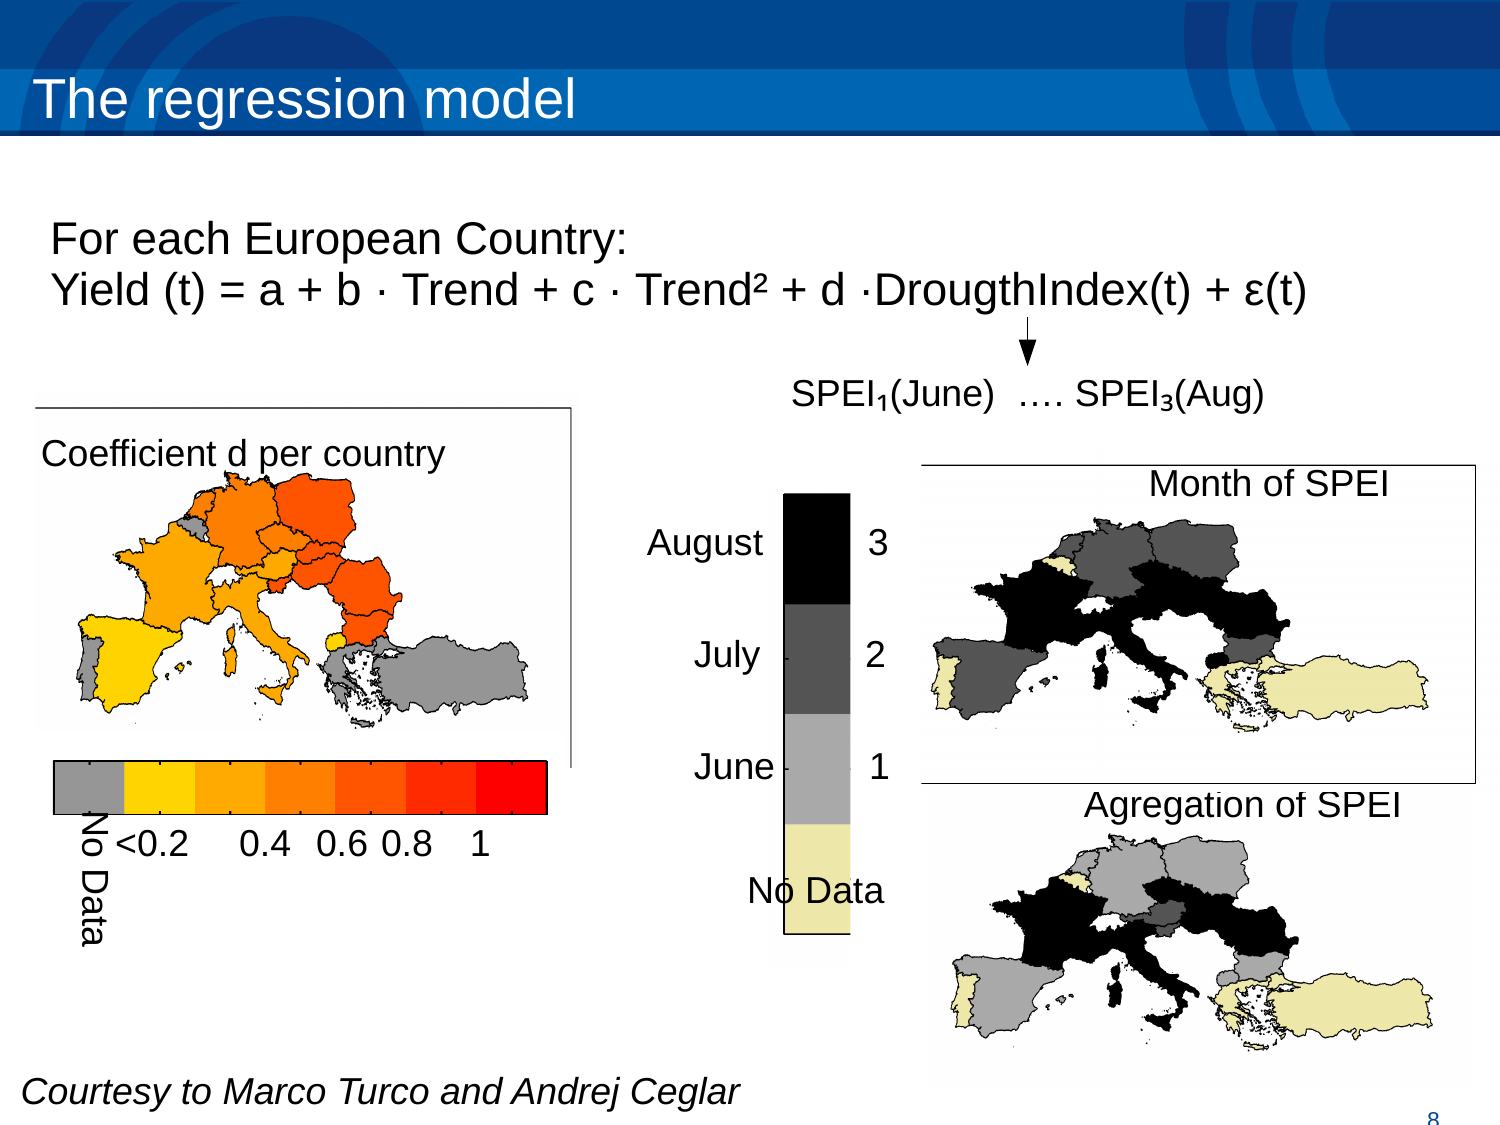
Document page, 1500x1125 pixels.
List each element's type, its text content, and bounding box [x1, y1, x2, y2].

text_box 0.4 [224, 814, 301, 872]
slide_number <number> [1381, 1093, 1455, 1125]
picture [921, 448, 1500, 1093]
text_box Courtesy to Marco Turco and Andrej Ceglar [5, 1062, 756, 1120]
text_box SPEI₁(June) …. SPEI₃(Aug) [776, 359, 1281, 459]
text_box Coefficient d per country [25, 425, 461, 483]
text_box No Data [66, 795, 124, 963]
text_box Agregation of SPEI [1068, 792, 1500, 833]
text_box June 1 [679, 738, 906, 796]
text_box For each European Country: Yield (t) = a + b · Trend + c · Trend² + d ·DrougthIndex(t) + ε(t) [35, 212, 1465, 323]
picture [0, 0, 1500, 136]
picture [767, 796, 851, 862]
picture [767, 920, 851, 969]
text_box 0.8 [366, 814, 448, 872]
picture [767, 683, 851, 738]
text_box No Data [732, 862, 900, 920]
text_box August 3 [632, 513, 904, 571]
text_box 1 [454, 814, 506, 872]
text_box 0.6 [301, 814, 366, 872]
picture [35, 392, 579, 815]
text_box July 2 [679, 625, 902, 683]
title The regression model [17, 7, 1483, 138]
picture [767, 484, 851, 513]
picture [767, 571, 851, 625]
text_box Month of SPEI [1133, 454, 1430, 512]
text_box <0.2 [100, 814, 205, 872]
